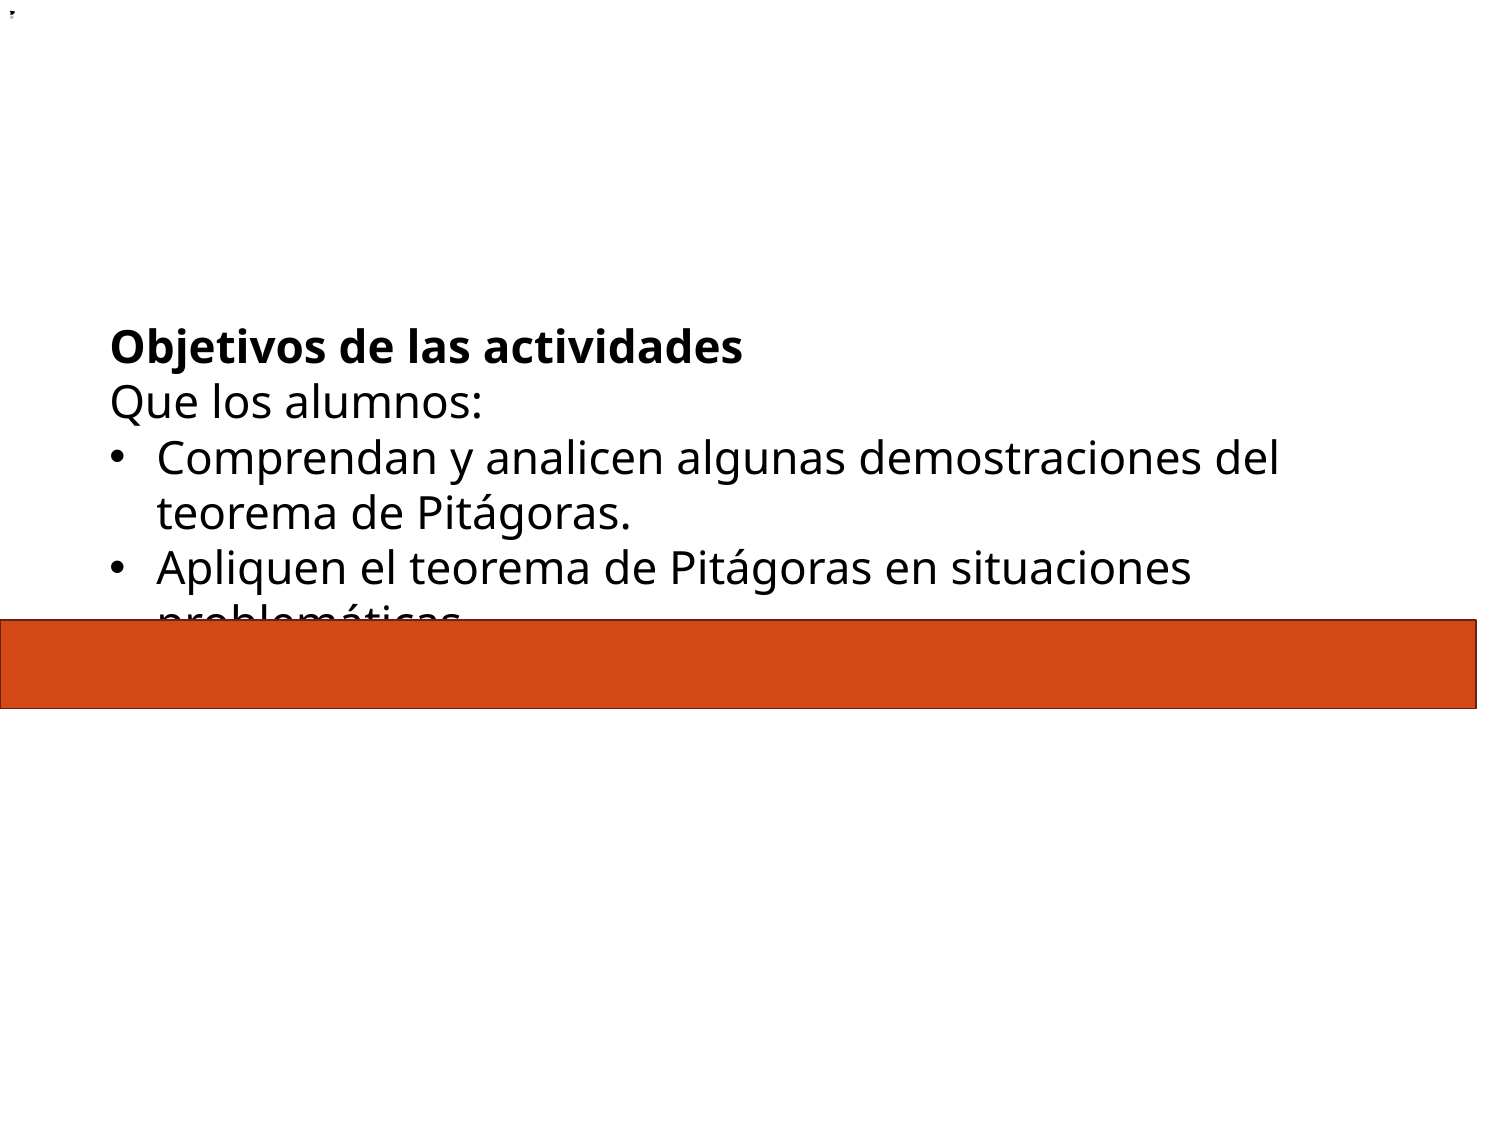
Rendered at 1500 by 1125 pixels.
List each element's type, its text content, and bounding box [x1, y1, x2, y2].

text_box [0, 620, 1477, 709]
text_box Objetivos de las actividades Que los alumnos: Comprendan y analicen algunas demostraciones del teorema de Pitágoras. Apliquen el teorema de Pitágoras en situaciones problemáticas. [94, 309, 1442, 620]
